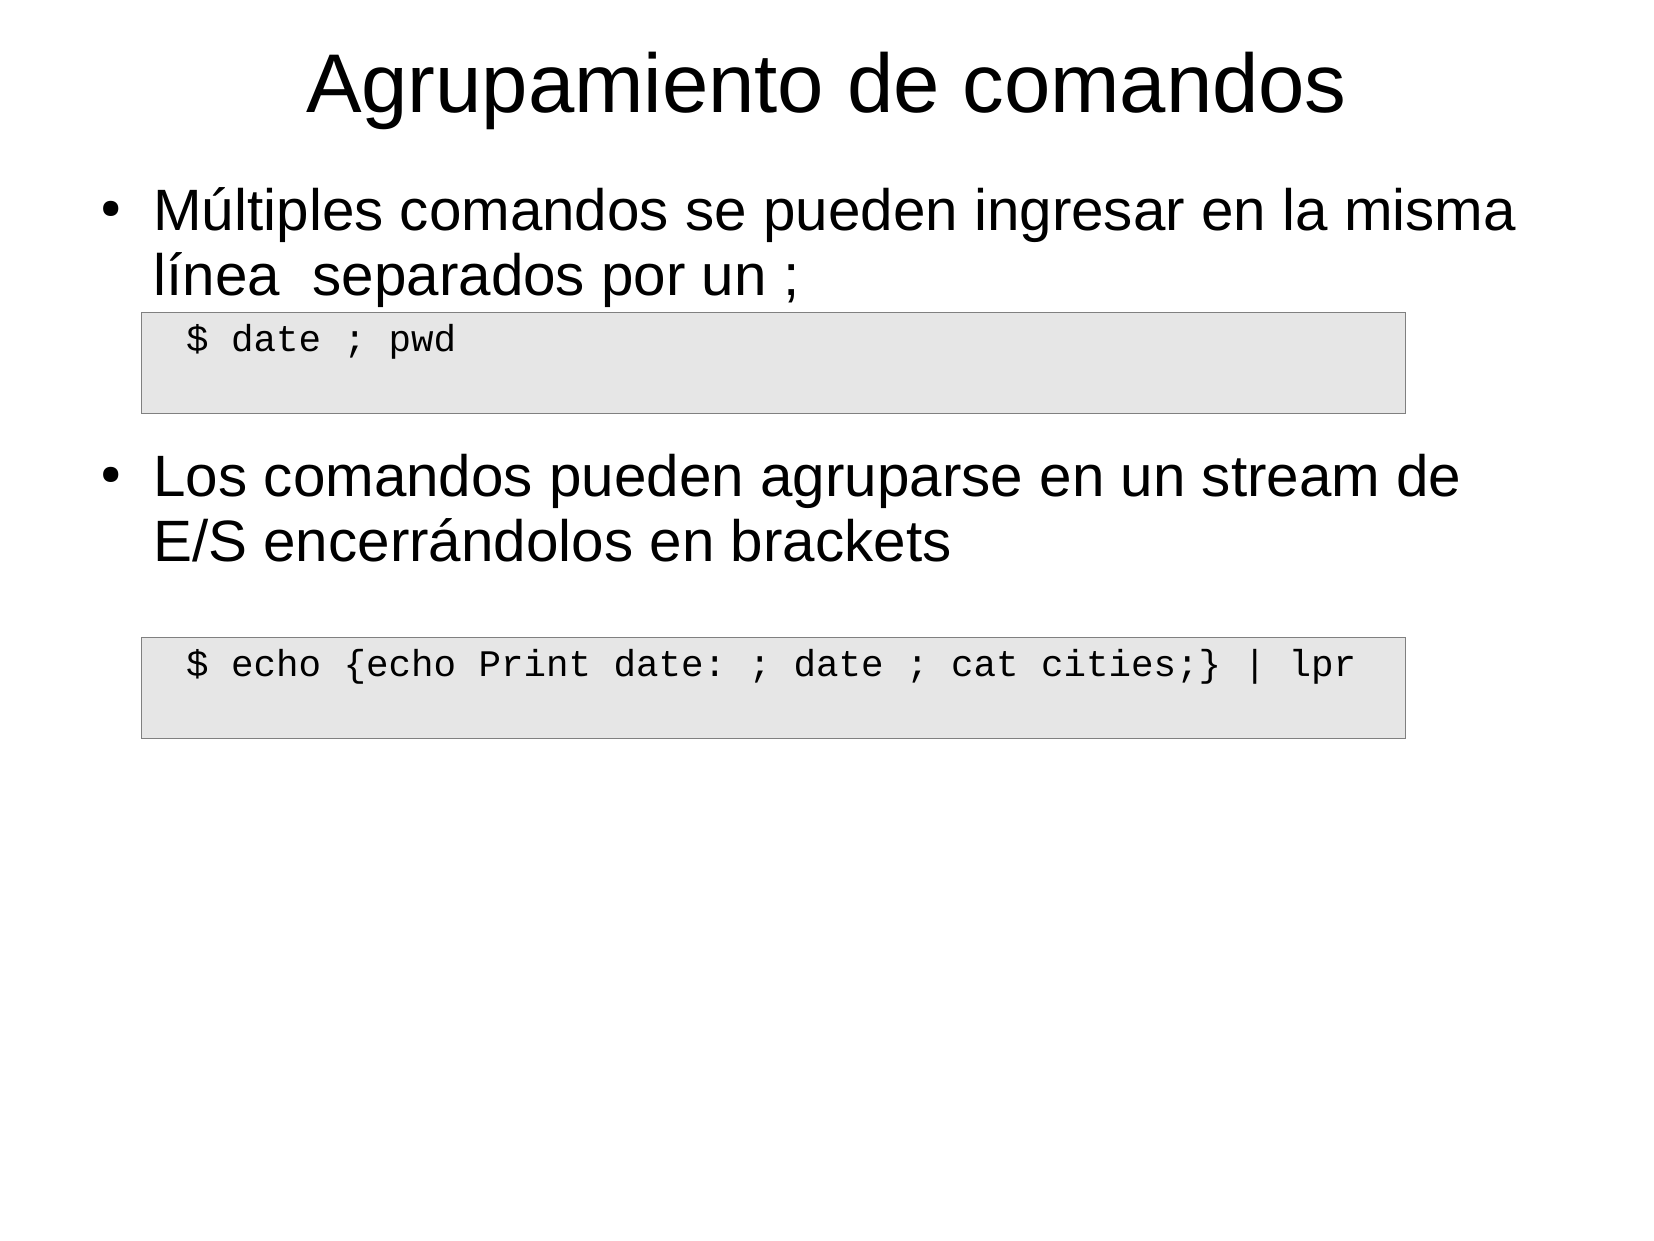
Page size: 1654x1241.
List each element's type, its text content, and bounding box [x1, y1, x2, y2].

list Múltiples comandos se pueden ingresar en la misma línea separados por un ; [82, 177, 1571, 331]
text_box $ date ; pwd [141, 312, 1406, 414]
list Los comandos pueden agruparse en un stream de E/S encerrándolos en brackets [82, 443, 1571, 603]
title Agrupamiento de comandos [82, 19, 1571, 148]
text_box $ echo {echo Print date: ; date ; cat cities;} | lpr [141, 637, 1406, 739]
